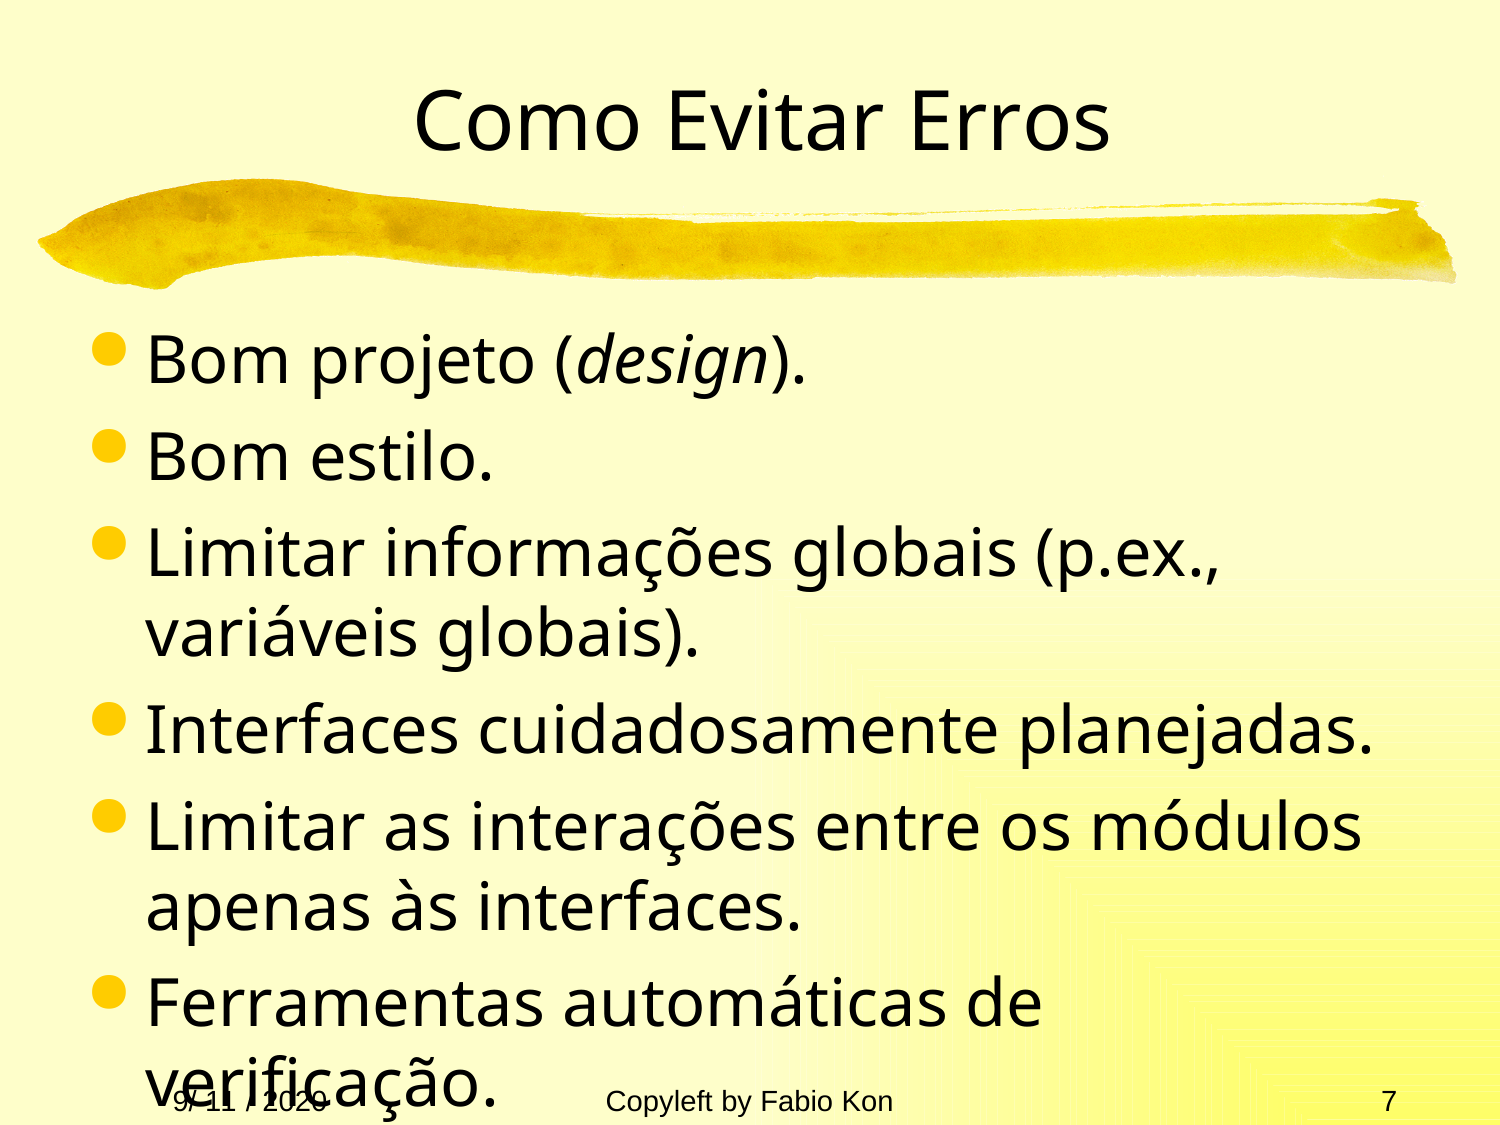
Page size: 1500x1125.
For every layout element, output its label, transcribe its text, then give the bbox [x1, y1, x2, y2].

title Como Evitar Erros [125, 12, 1401, 175]
picture [24, 174, 1463, 297]
list Bom projeto (design). Bom estilo. Limitar informações globais (p.ex., variáveis globais). Interfaces cuidadosamente planejadas. Limitar as interações entre os módulos apenas às interfaces. Ferramentas automáticas de verificação. [74, 309, 1417, 1076]
